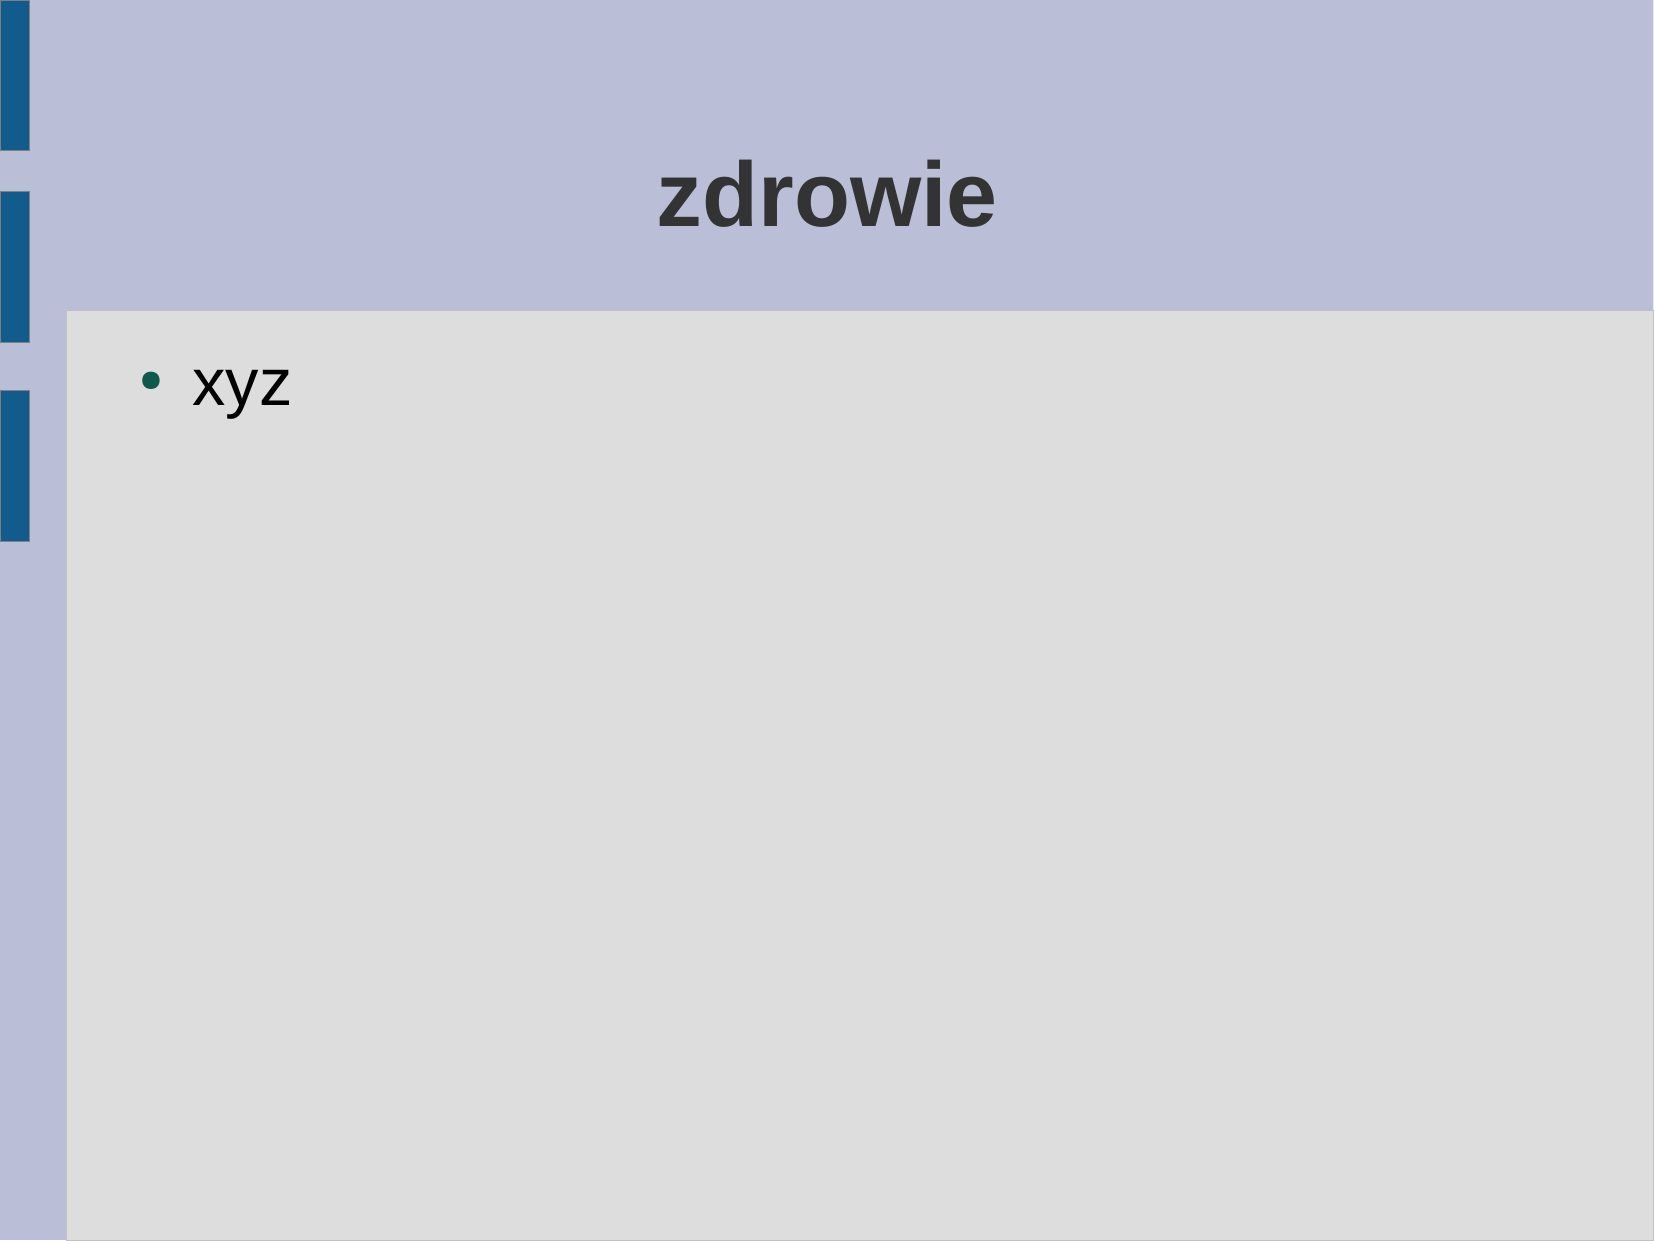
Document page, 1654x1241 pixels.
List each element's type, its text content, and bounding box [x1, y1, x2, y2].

title zdrowie [121, 91, 1534, 299]
list xyz [121, 344, 1534, 1126]
